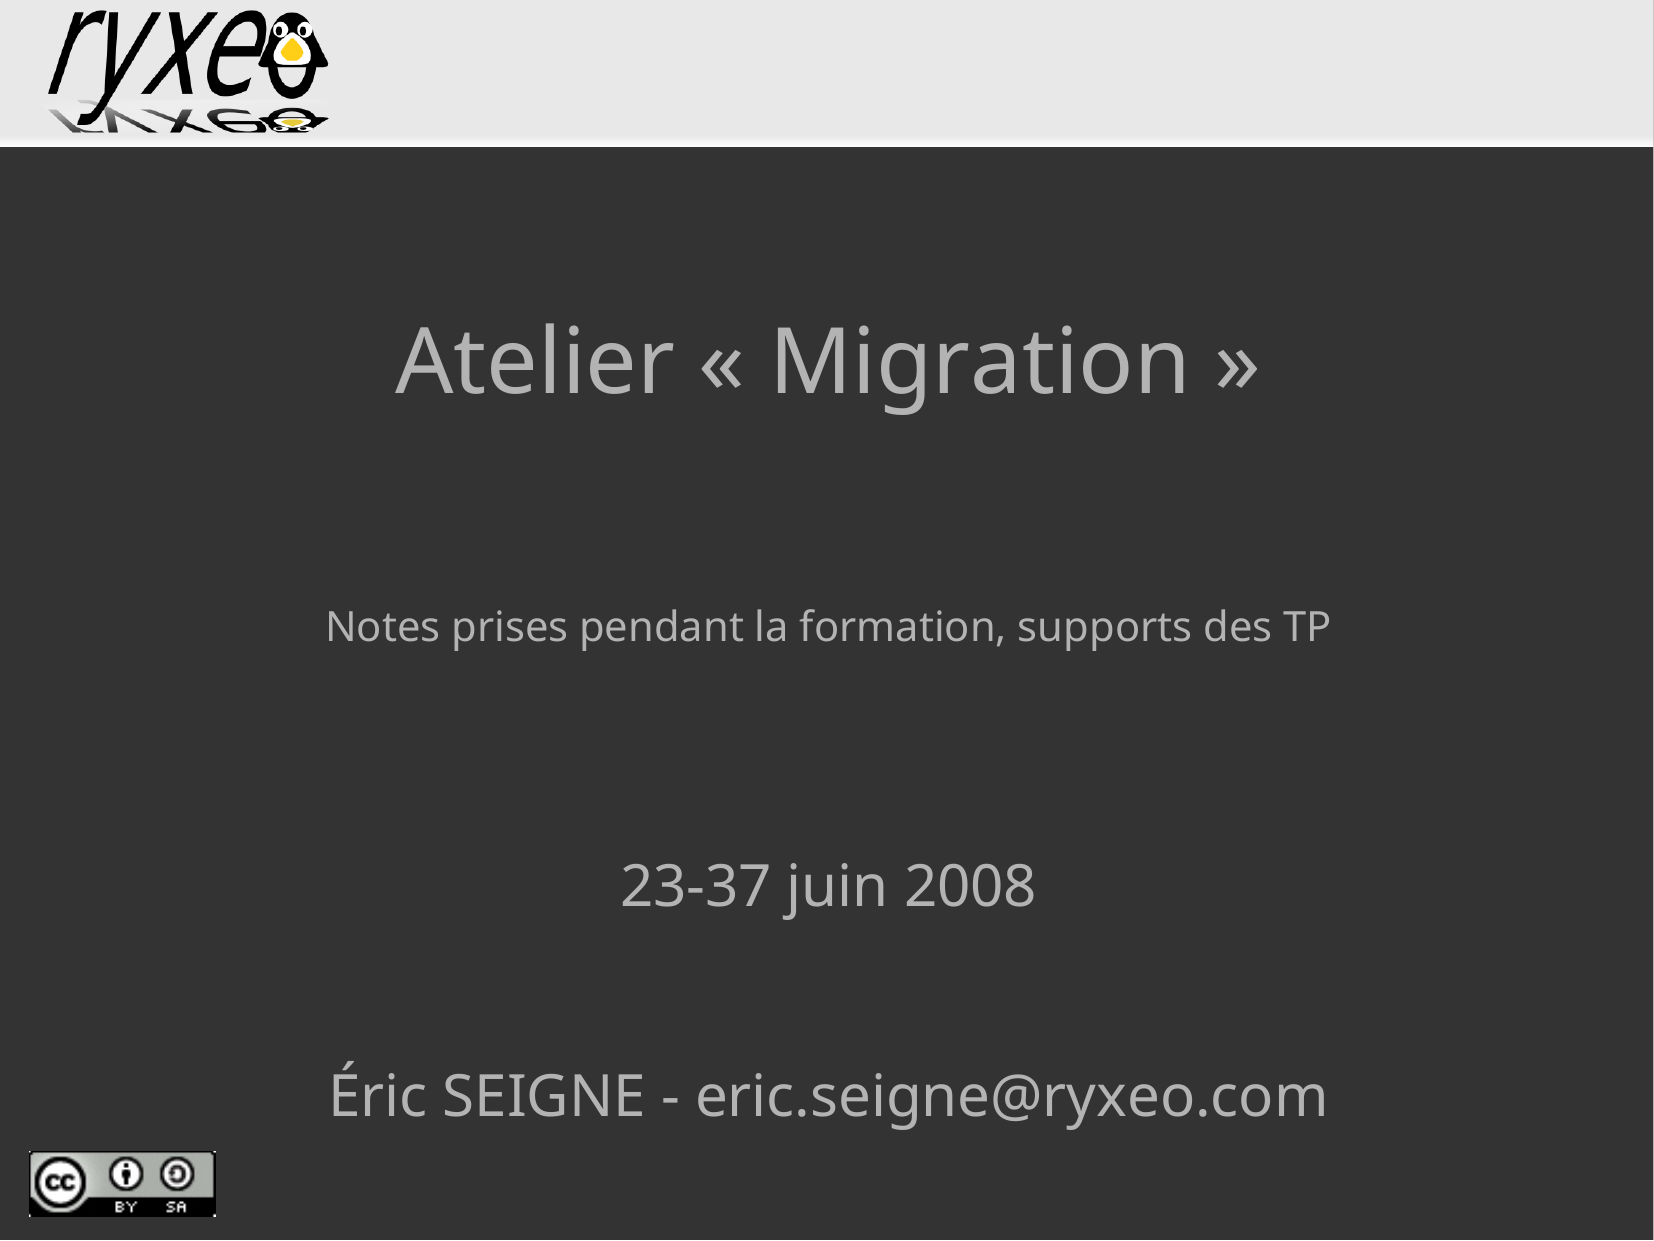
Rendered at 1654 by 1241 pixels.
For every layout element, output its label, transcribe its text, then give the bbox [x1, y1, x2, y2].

list Atelier « Migration » Notes prises pendant la formation, supports des TP 23-37 juin 2008 Éric SEIGNE - eric.seigne@ryxeo.com [118, 295, 1522, 1117]
picture [29, 1151, 216, 1217]
picture [0, 0, 1654, 147]
